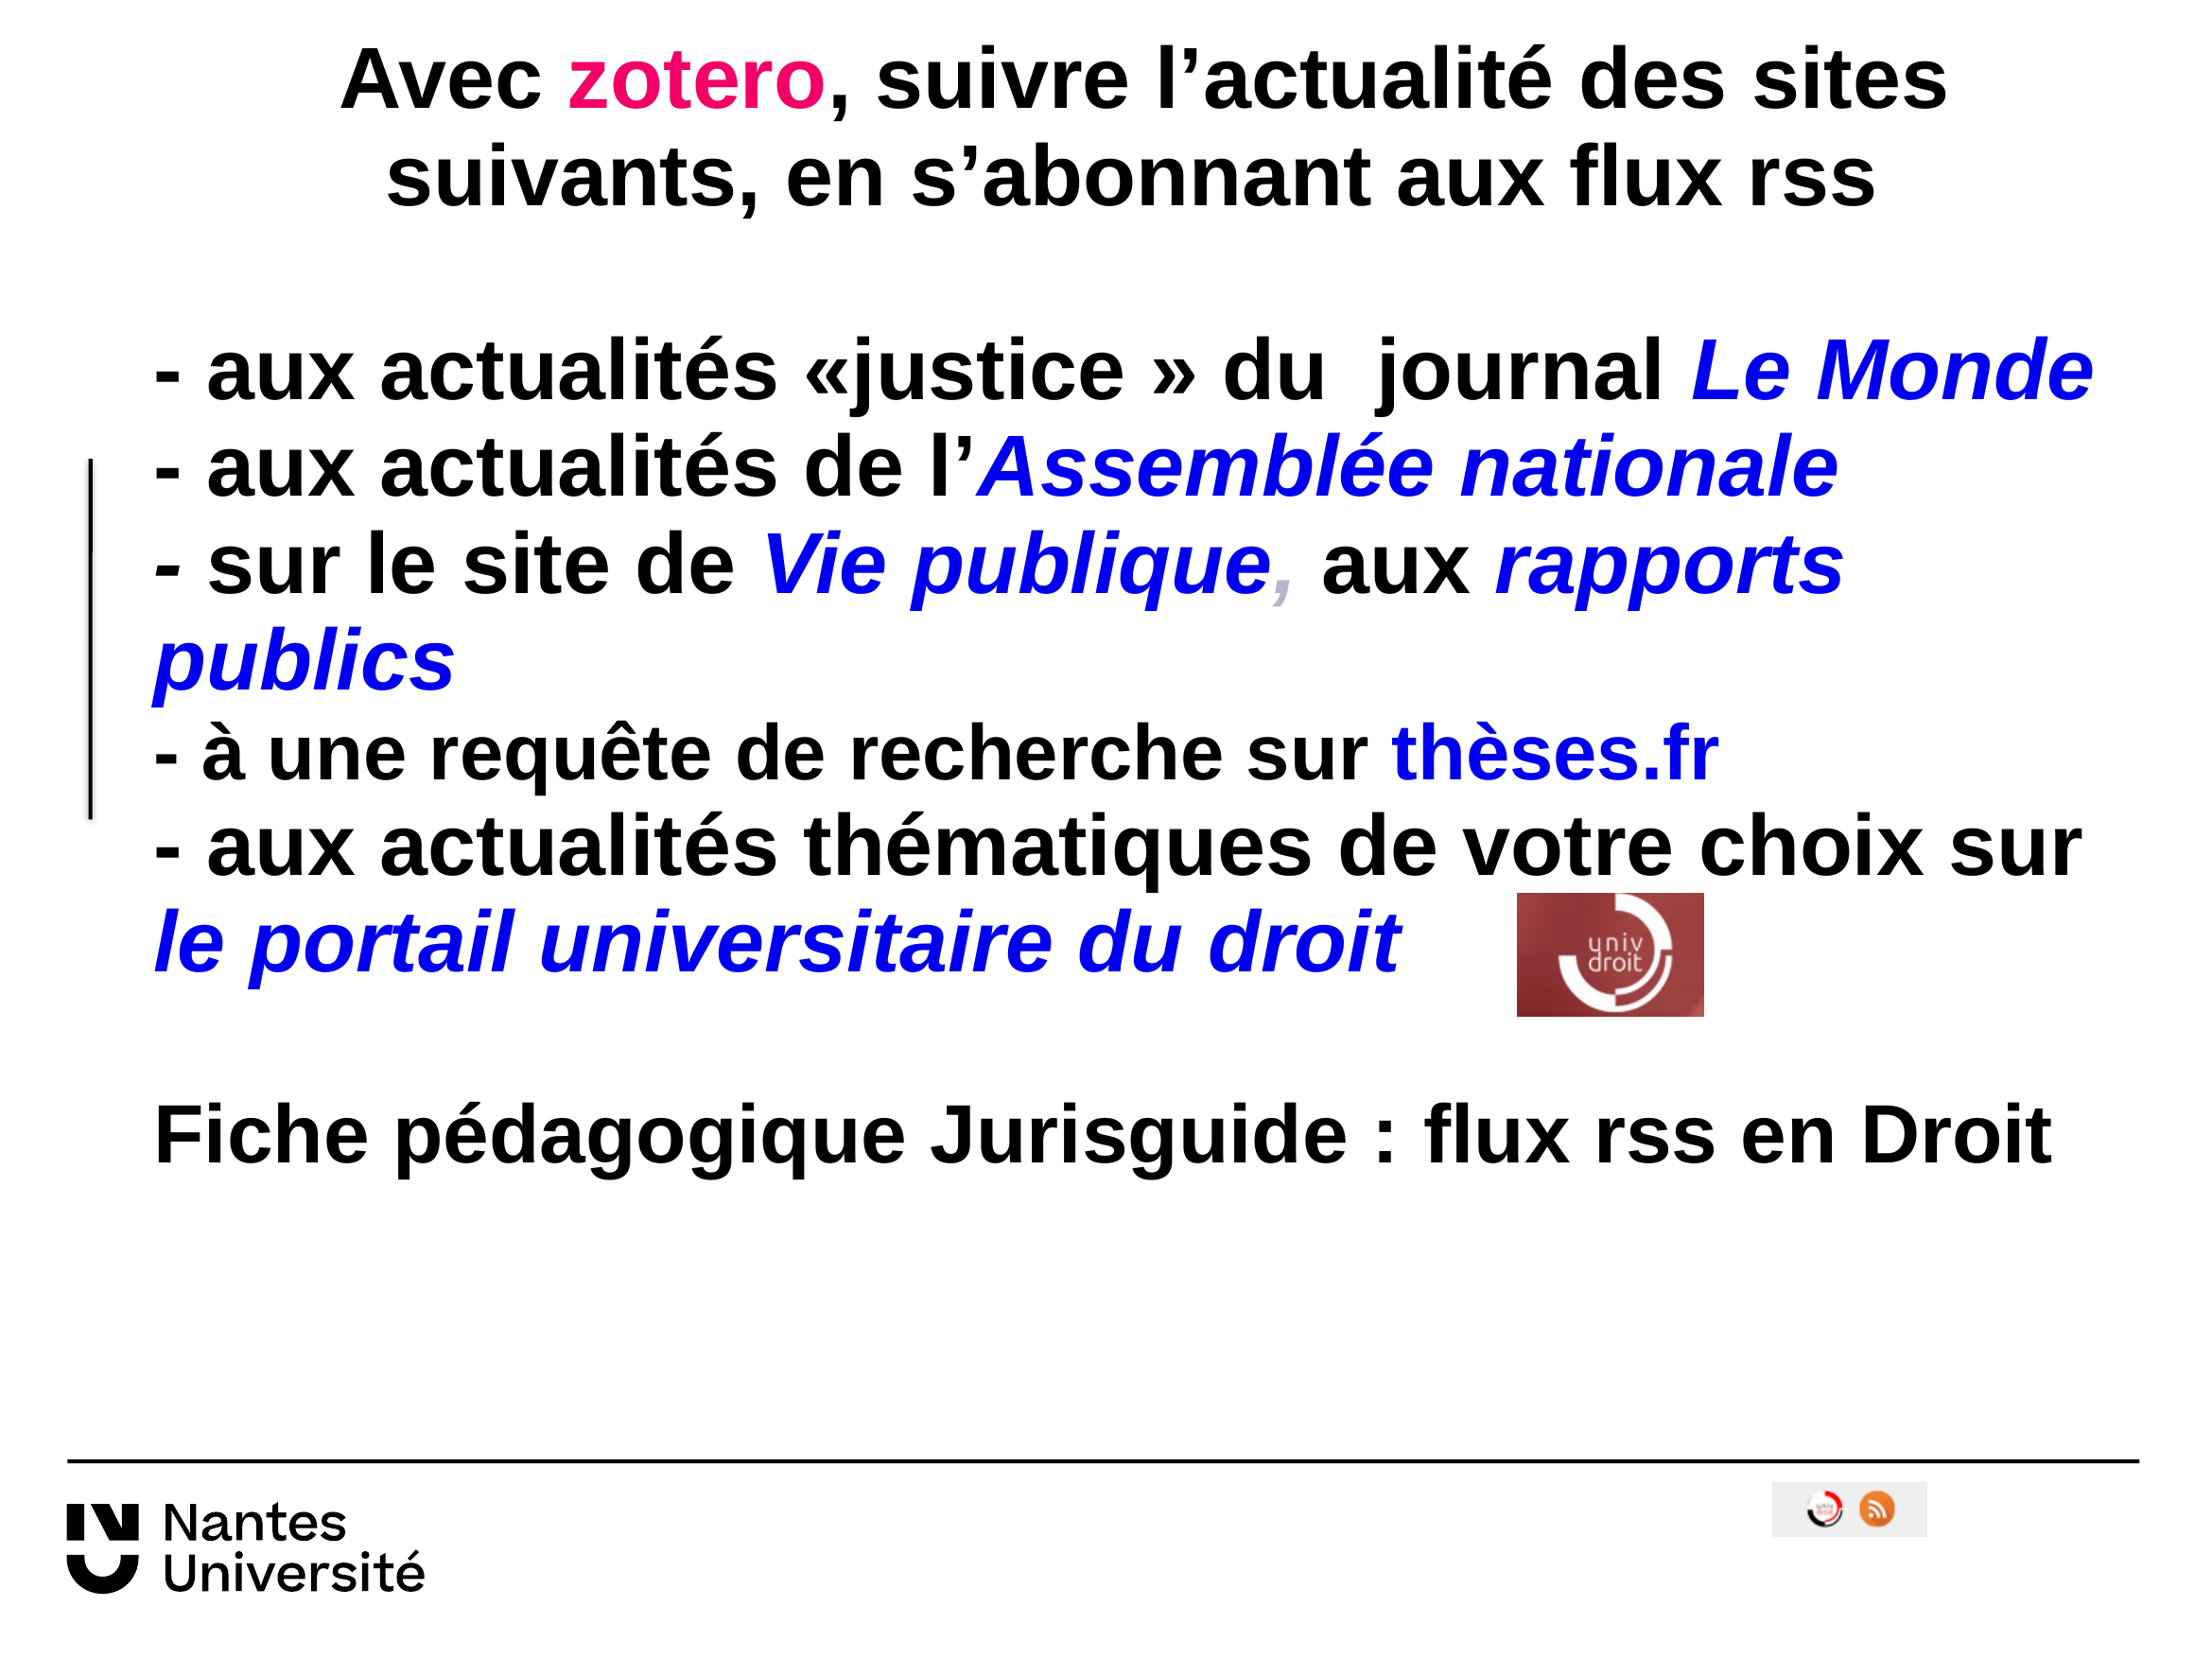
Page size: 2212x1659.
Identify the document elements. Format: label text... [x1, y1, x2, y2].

picture [1517, 893, 1704, 1017]
picture [1772, 1479, 1927, 1537]
text_box Avec zotero, suivre l’actualité des sites suivants, en s’abonnant aux flux rss - aux actualités «justice » du journal Le Monde - aux actualités de l’Assemblée nationale - sur le site de Vie publique, aux rapports publics - à une requête de recherche sur thèses.fr - aux actualités thématiques de votre choix sur le portail universitaire du droit Fiche pédagogique Jurisguide : flux rss en Droit [139, 23, 2151, 1659]
